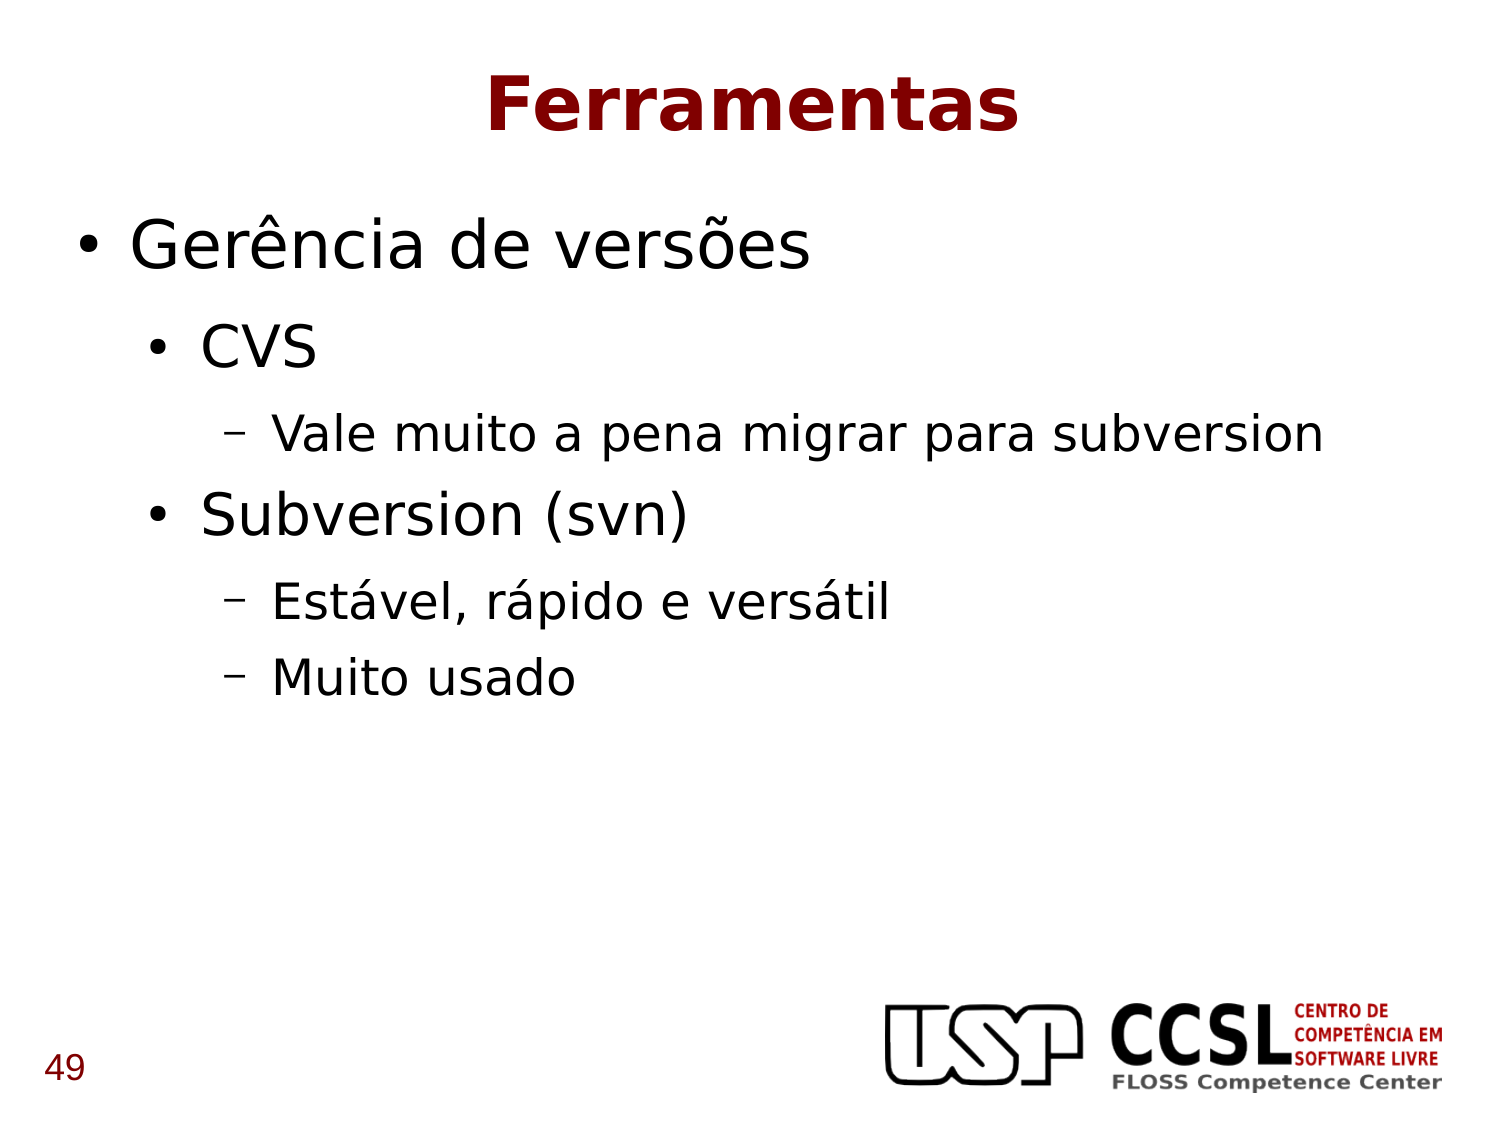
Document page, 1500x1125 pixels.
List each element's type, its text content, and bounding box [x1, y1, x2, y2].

title Ferramentas [59, 29, 1447, 180]
picture [885, 1003, 1442, 1093]
list Gerência de versões CVS Vale muito a pena migrar para subversion Subversion (svn) Estável, rápido e versátil Muito usado [59, 206, 1447, 950]
